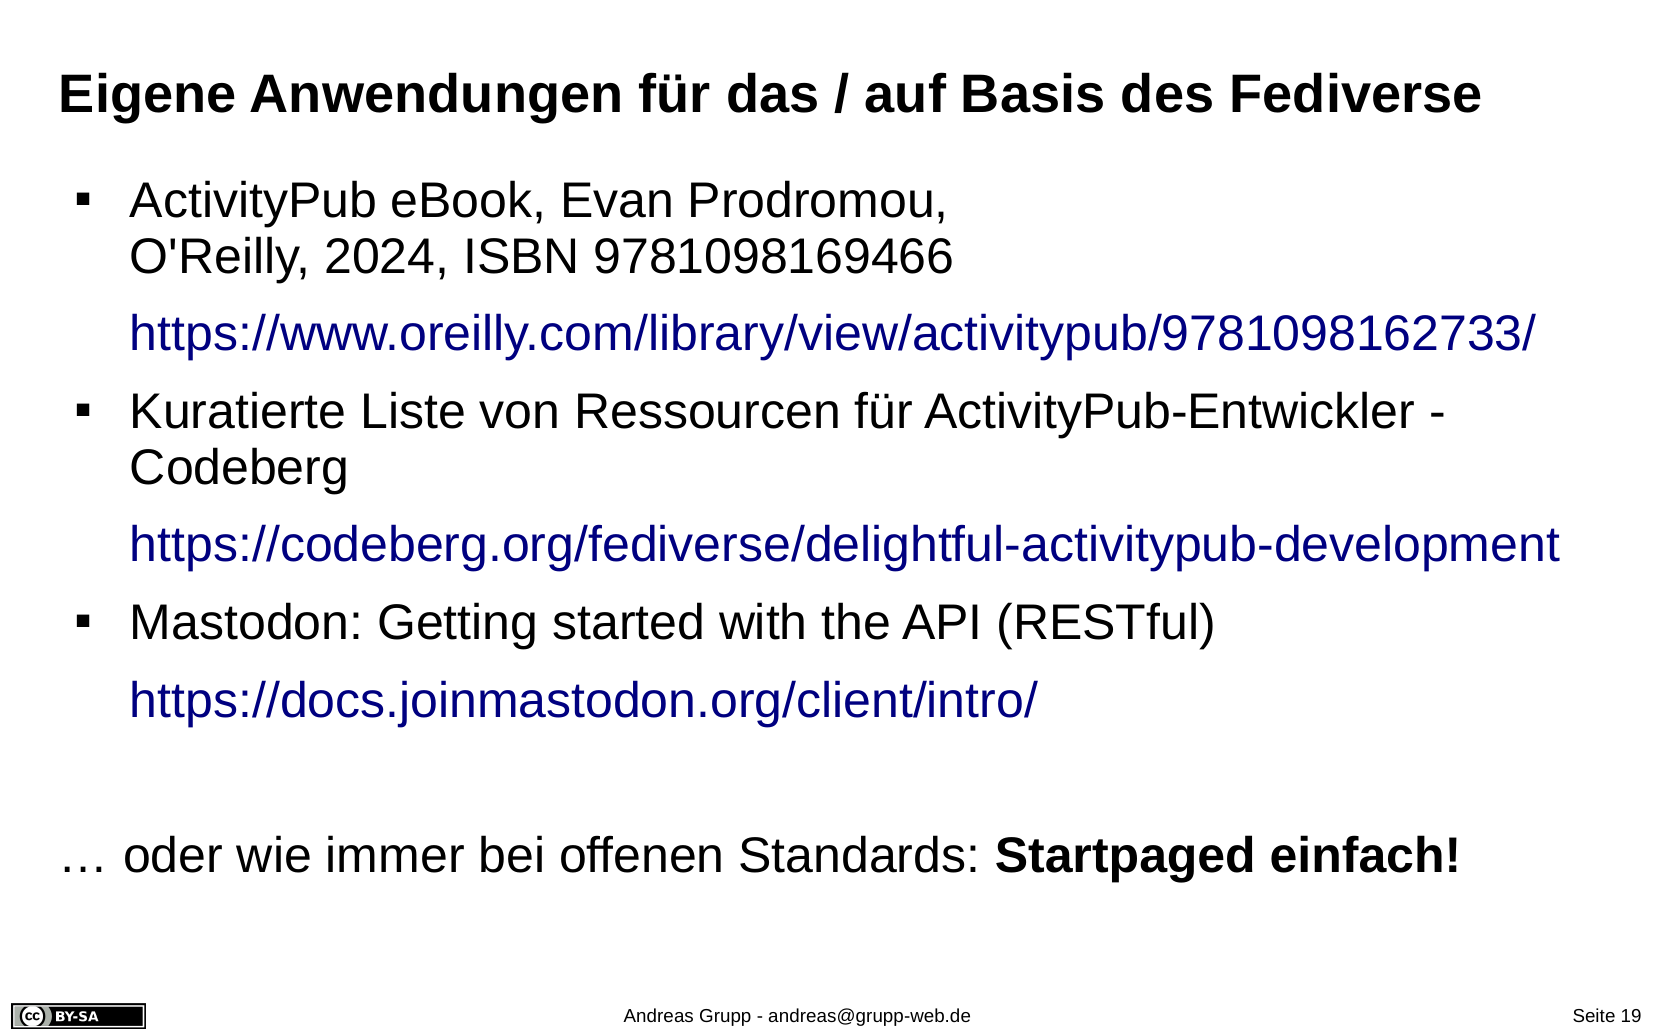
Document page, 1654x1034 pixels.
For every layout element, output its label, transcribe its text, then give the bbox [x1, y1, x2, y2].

list ActivityPub eBook, Evan Prodromou, O'Reilly, 2024, ISBN 9781098169466 https://www.oreilly.com/library/view/activitypub/9781098162733/ Kuratierte Liste von Ressourcen für ActivityPub-Entwickler - Codeberg https://codeberg.org/fediverse/delightful-activitypub-development Mastodon: Getting started with the API (RESTful) https://docs.joinmastodon.org/client/intro/ … oder wie immer bei offenen Standards: Startpaged einfach! [59, 172, 1595, 952]
title Eigene Anwendungen für das / auf Basis des Fediverse [59, 24, 1625, 165]
picture [11, 1003, 146, 1029]
